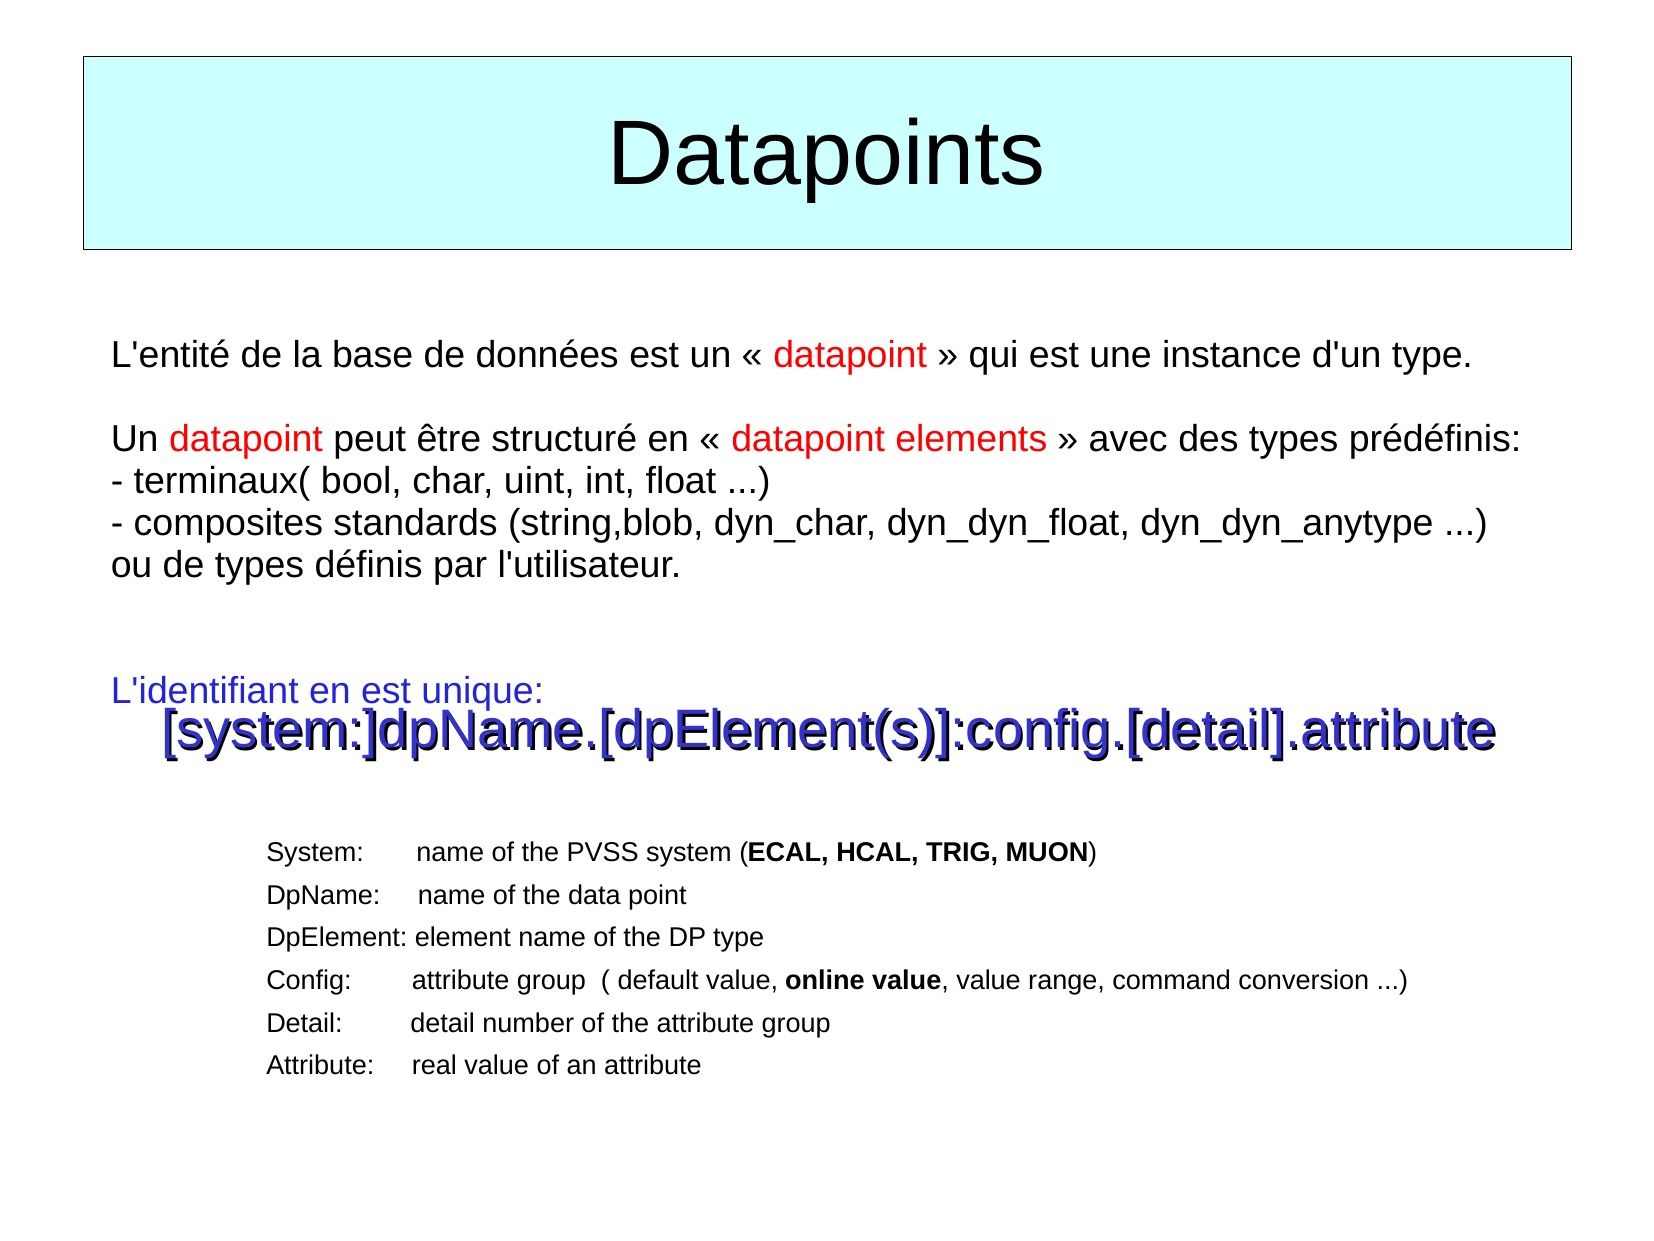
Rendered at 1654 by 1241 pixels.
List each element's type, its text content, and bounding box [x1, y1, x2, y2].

title Datapoints [83, 56, 1572, 250]
text_box [system:]dpName.[dpElement(s)]:config.[detail].attribute [90, 711, 1569, 787]
text_box System: name of the PVSS system (ECAL, HCAL, TRIG, MUON) DpName: name of the data point DpElement: element name of the DP type Config: attribute group ( default value, online value, value range, command conversion ...) Detail: detail number of the attribute group Attribute: real value of an attribute [251, 829, 1424, 1145]
text_box L'entité de la base de données est un « datapoint » qui est une instance d'un type. Un datapoint peut être structuré en « datapoint elements » avec des types prédéfinis: - terminaux( bool, char, uint, int, float ...) - composites standards (string,blob, dyn_char, dyn_dyn_float, dyn_dyn_anytype ...) ou de types définis par l'utilisateur. L'identifiant en est unique: [96, 326, 1537, 711]
